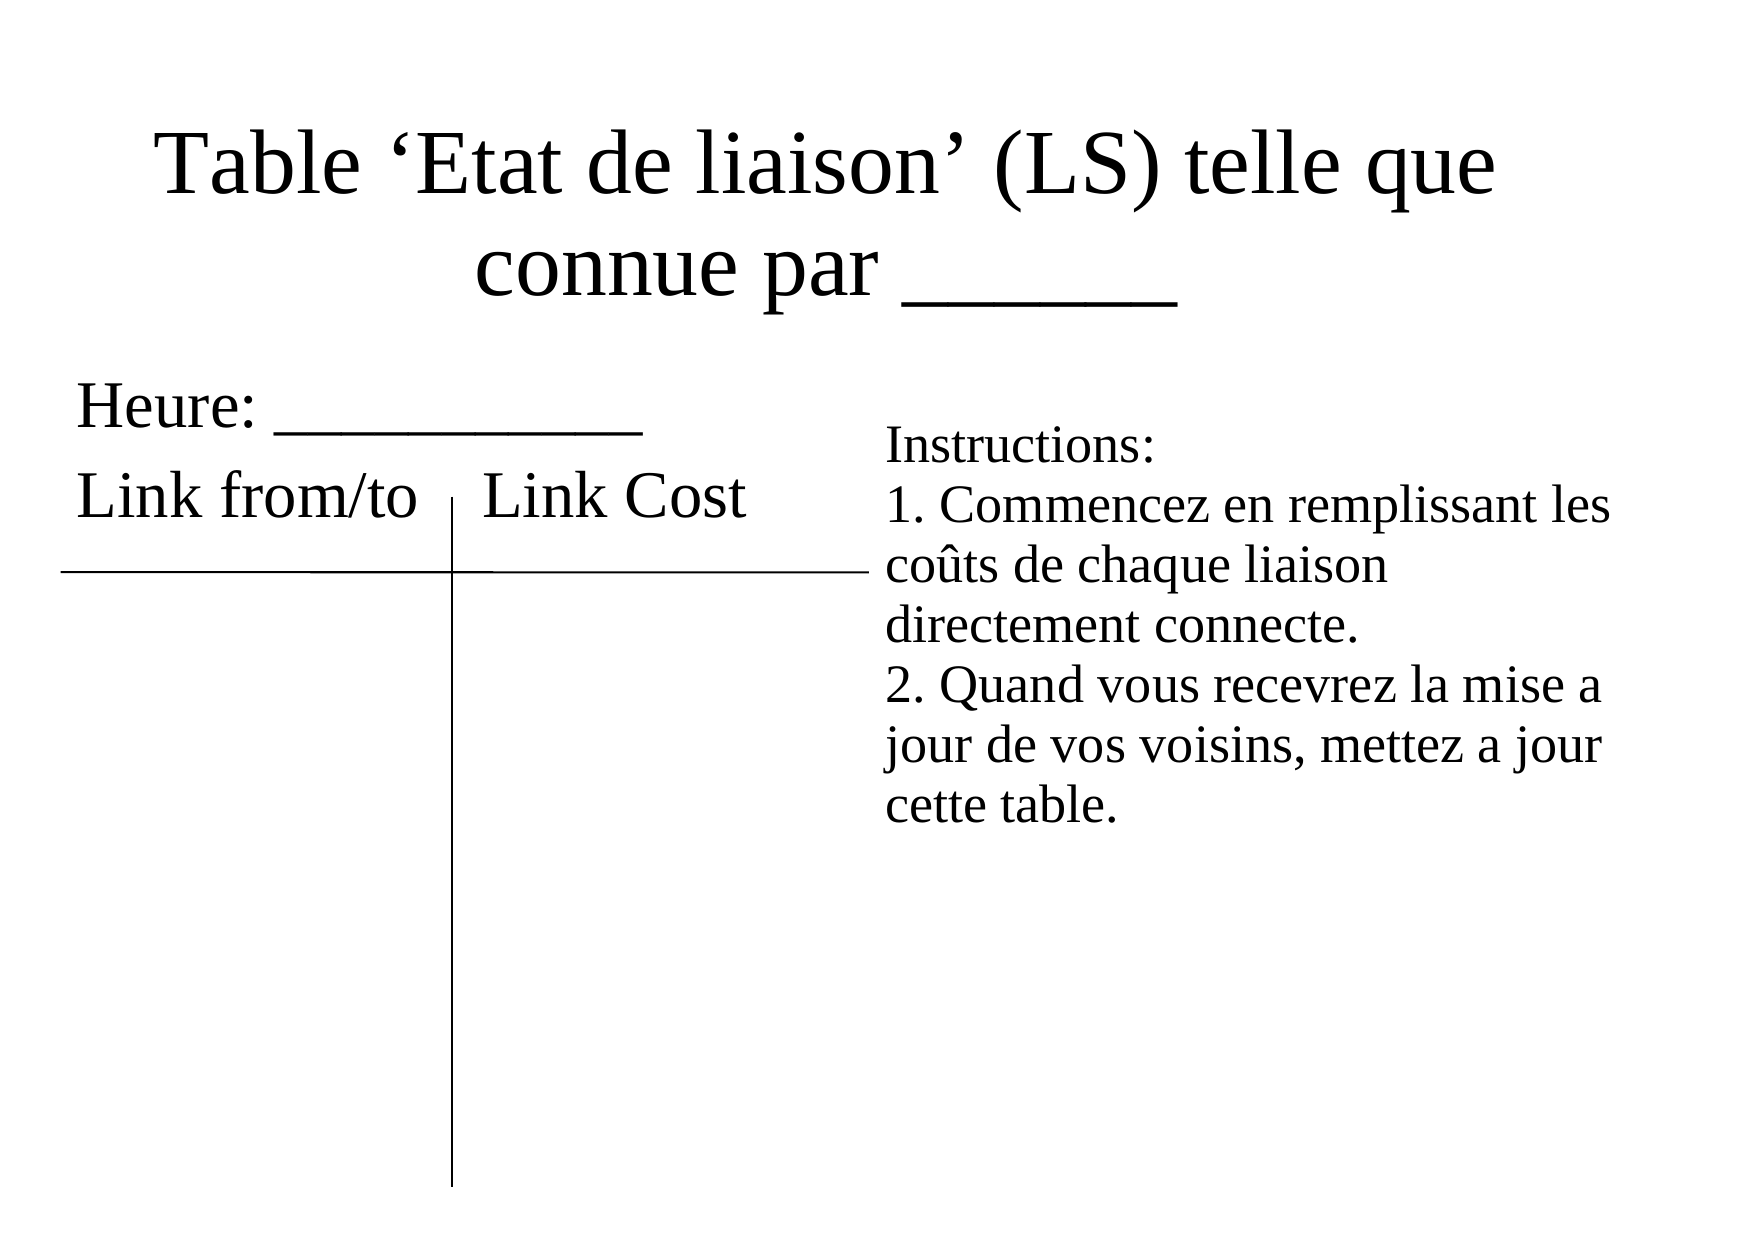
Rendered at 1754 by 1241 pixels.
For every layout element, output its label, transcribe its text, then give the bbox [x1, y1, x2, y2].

text_box Instructions: 1. Commencez en remplissant les coûts de chaque liaison directement connecte. 2. Quand vous recevrez la mise a jour de vos voisins, mettez a jour cette table. [885, 414, 1654, 835]
text_box Heure: ___________ Link from/to Link Cost [61, 360, 810, 541]
